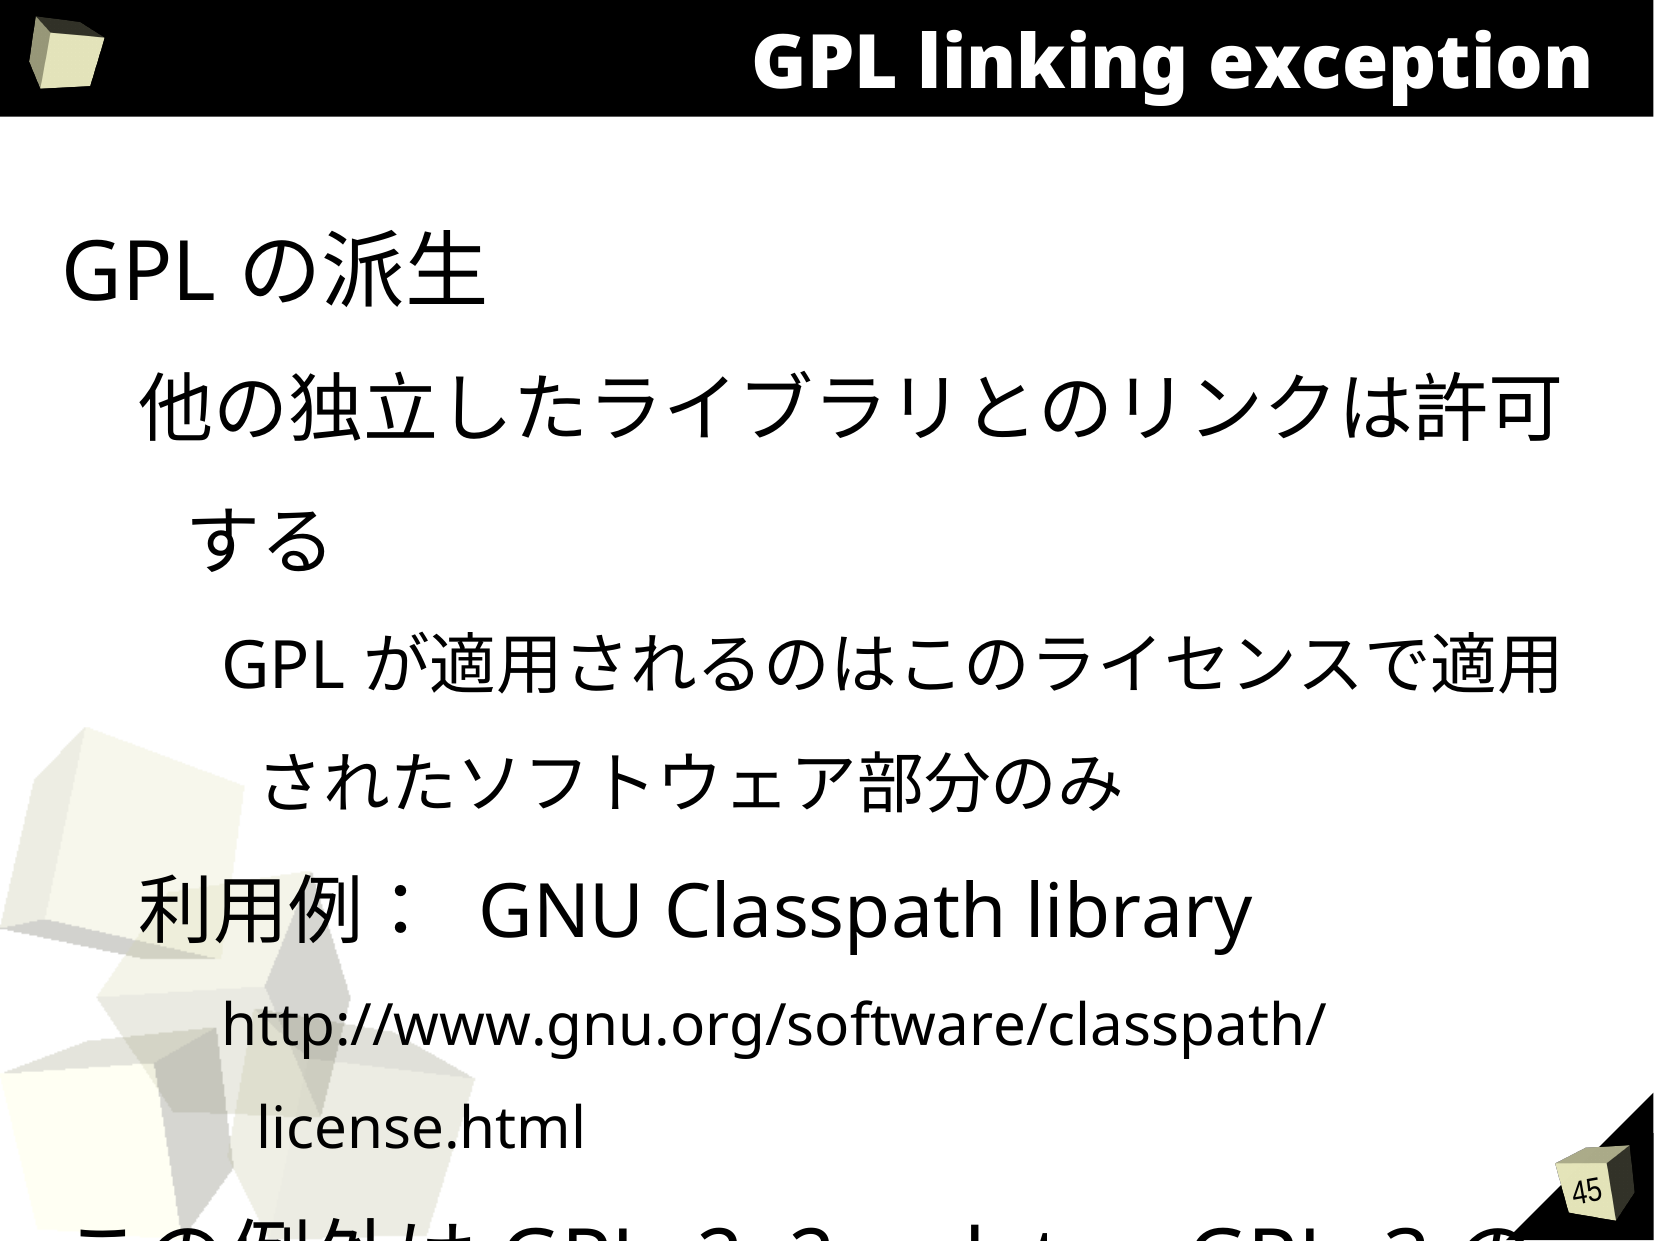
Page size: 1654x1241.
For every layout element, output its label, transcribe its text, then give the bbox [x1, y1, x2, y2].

picture [332, 1237, 349, 1241]
picture [190, 1234, 205, 1241]
title GPL linking exception [118, 0, 1595, 119]
list GPLの派生 他の独立したライブラリとのリンクは許可する GPLが適用されるのはこのライセンスで適用されたソフトウェア部分のみ 利用例： GNU Classpath library http://www.gnu.org/software/classpath/license.html この例外はGPLv2, 2 or later, GPLv3のどれにつけてもよい [44, 177, 1611, 1214]
picture [265, 1228, 284, 1241]
picture [0, 726, 477, 1241]
picture [169, 1235, 184, 1241]
